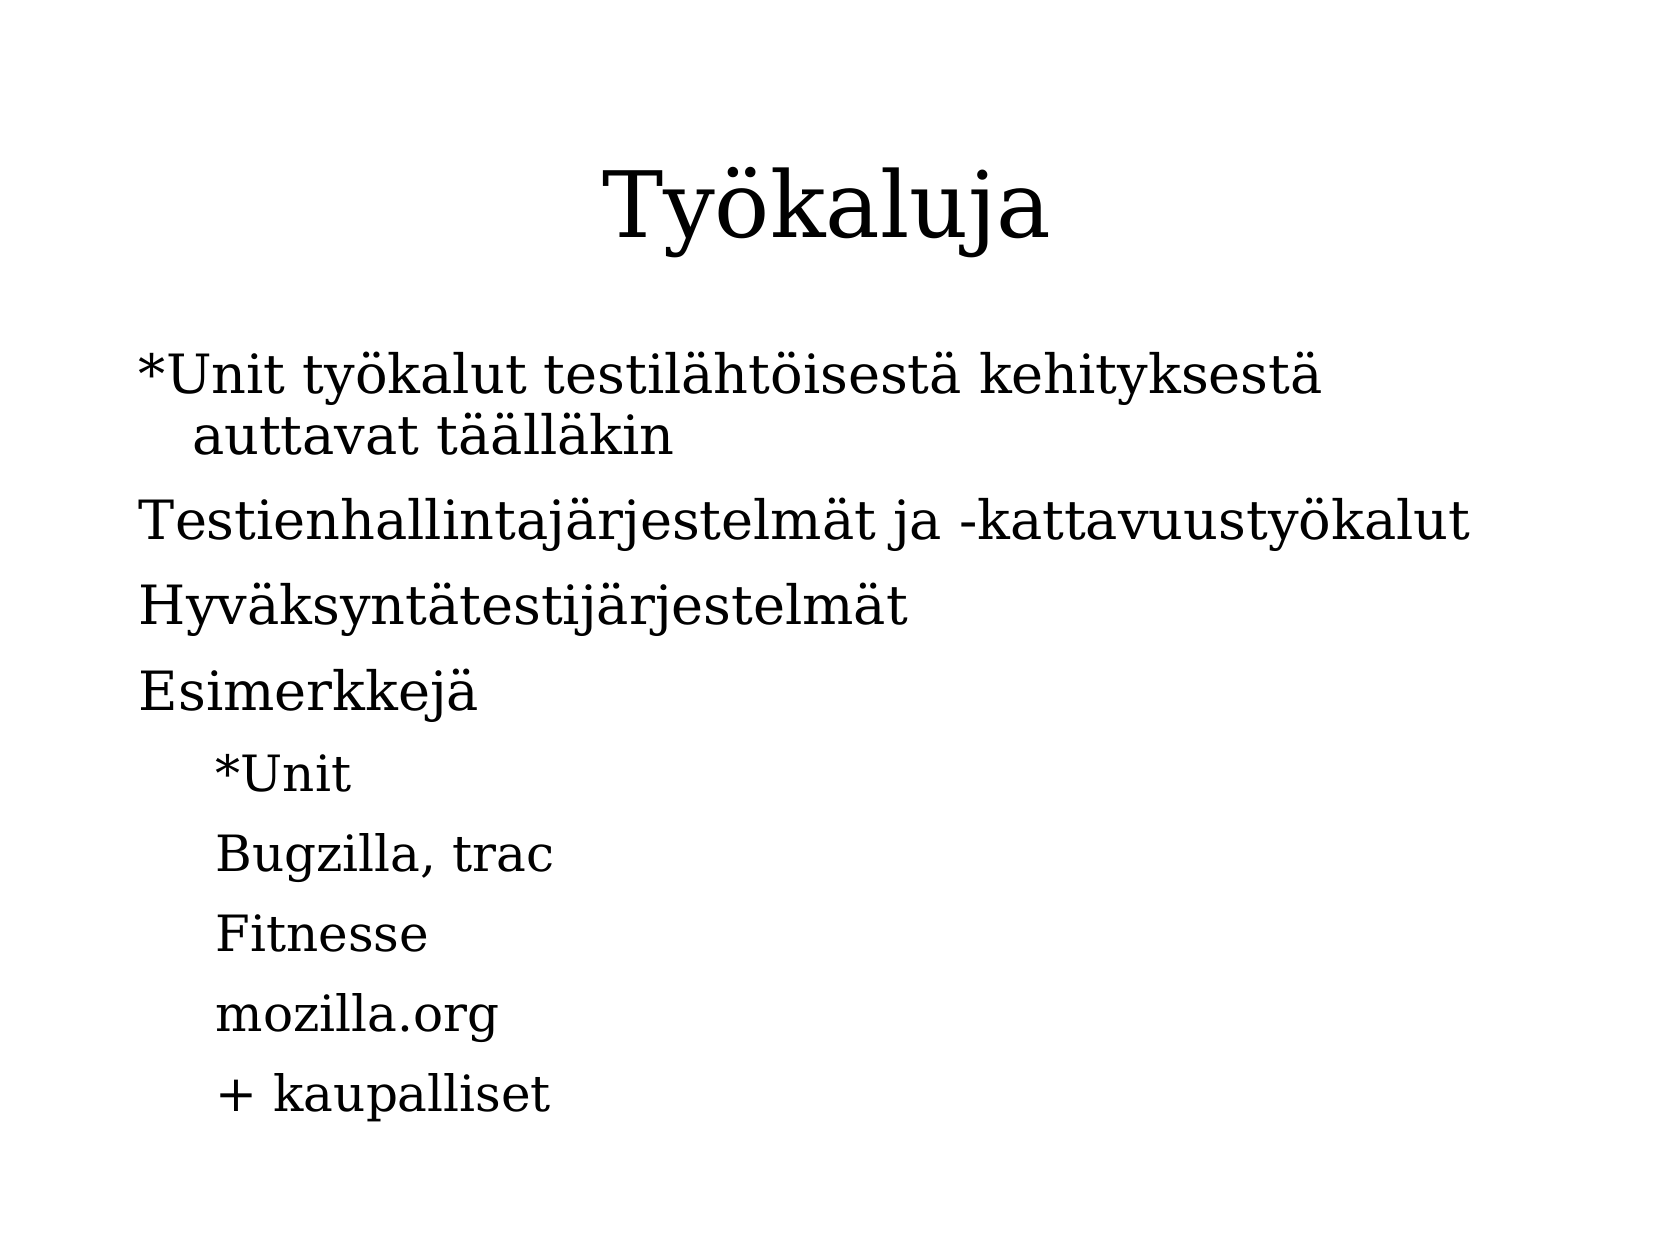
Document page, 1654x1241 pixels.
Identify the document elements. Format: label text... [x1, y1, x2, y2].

title Työkaluja [121, 106, 1534, 306]
list *Unit työkalut testilähtöisestä kehityksestä auttavat täälläkin Testienhallintajärjestelmät ja -kattavuustyökalut Hyväksyntätestijärjestelmät Esimerkkejä *Unit Bugzilla, trac Fitnesse mozilla.org + kaupalliset [121, 344, 1534, 1126]
